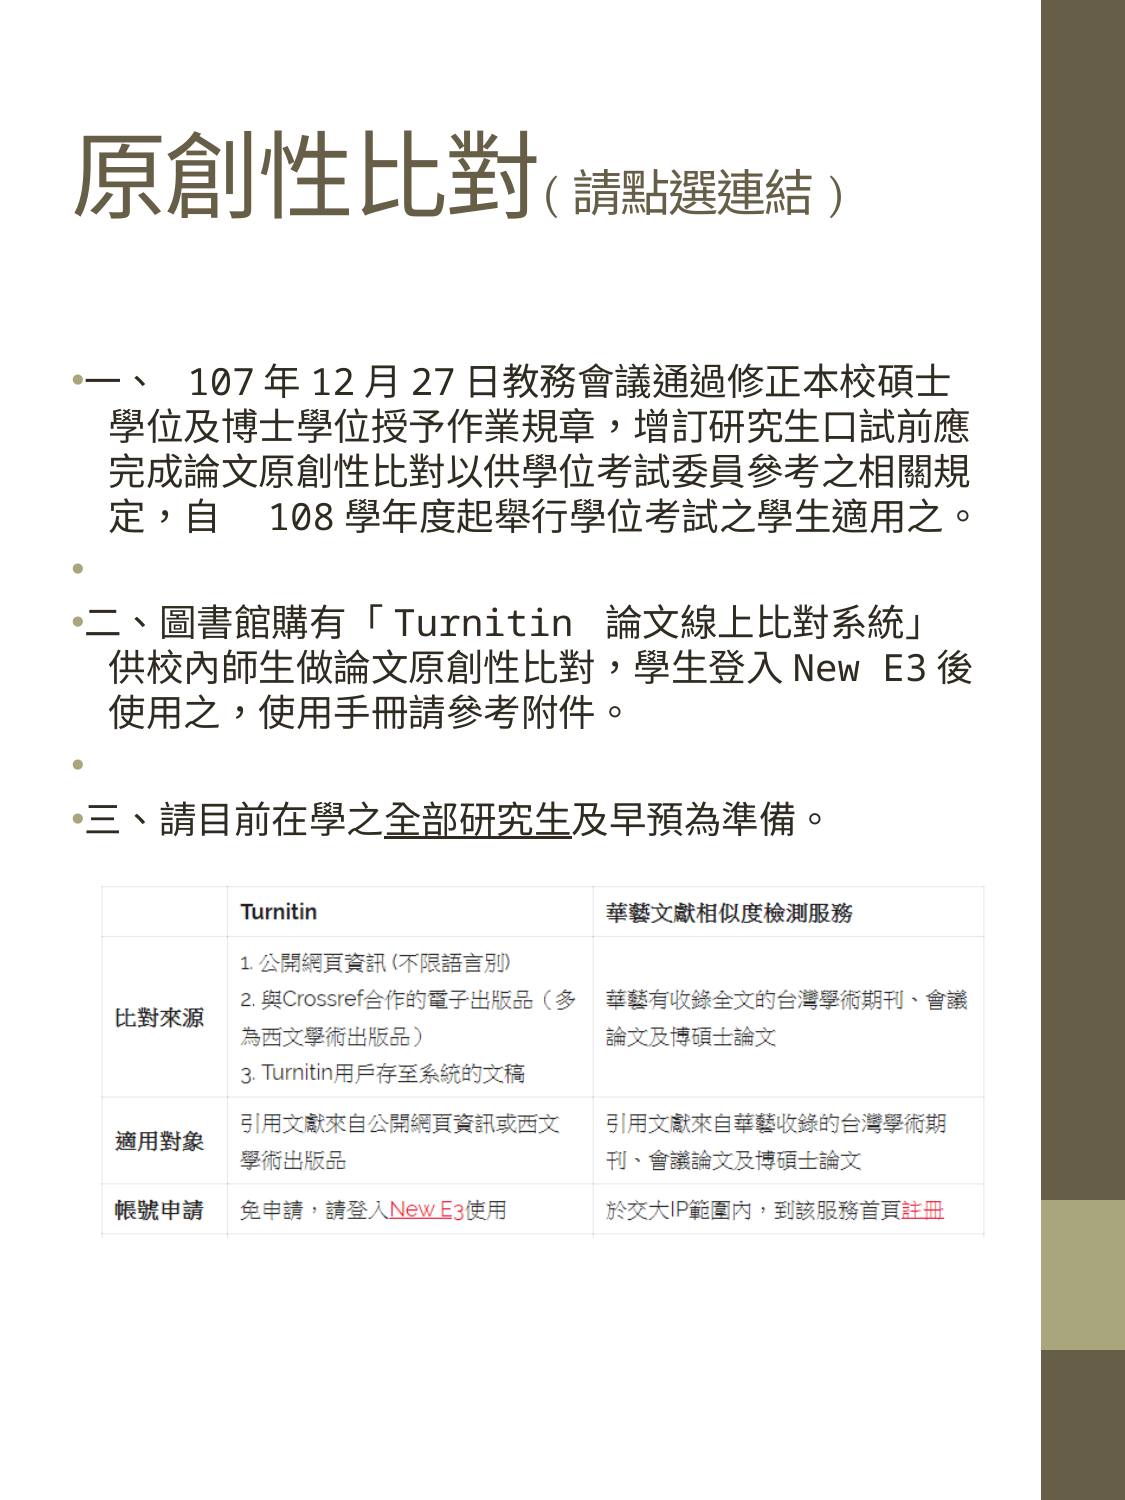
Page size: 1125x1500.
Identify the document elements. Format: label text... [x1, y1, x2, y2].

title 原創性比對(請點選連結) [56, 60, 994, 311]
picture [92, 879, 994, 1238]
list 一、 107年12月27日教務會議通過修正本校碩士學位及博士學位授予作業規章，增訂研究生口試前應完成論文原創性比對以供學位考試委員參考之相關規定，自 108學年度起舉行學位考試之學生適用之。 二、圖書館購有「Turnitin 論文線上比對系統」供校內師生做論文原創性比對，學生登入New E3後使用之，使用手冊請參考附件。 三、請目前在學之全部研究生及早預為準備。 [56, 350, 994, 1401]
